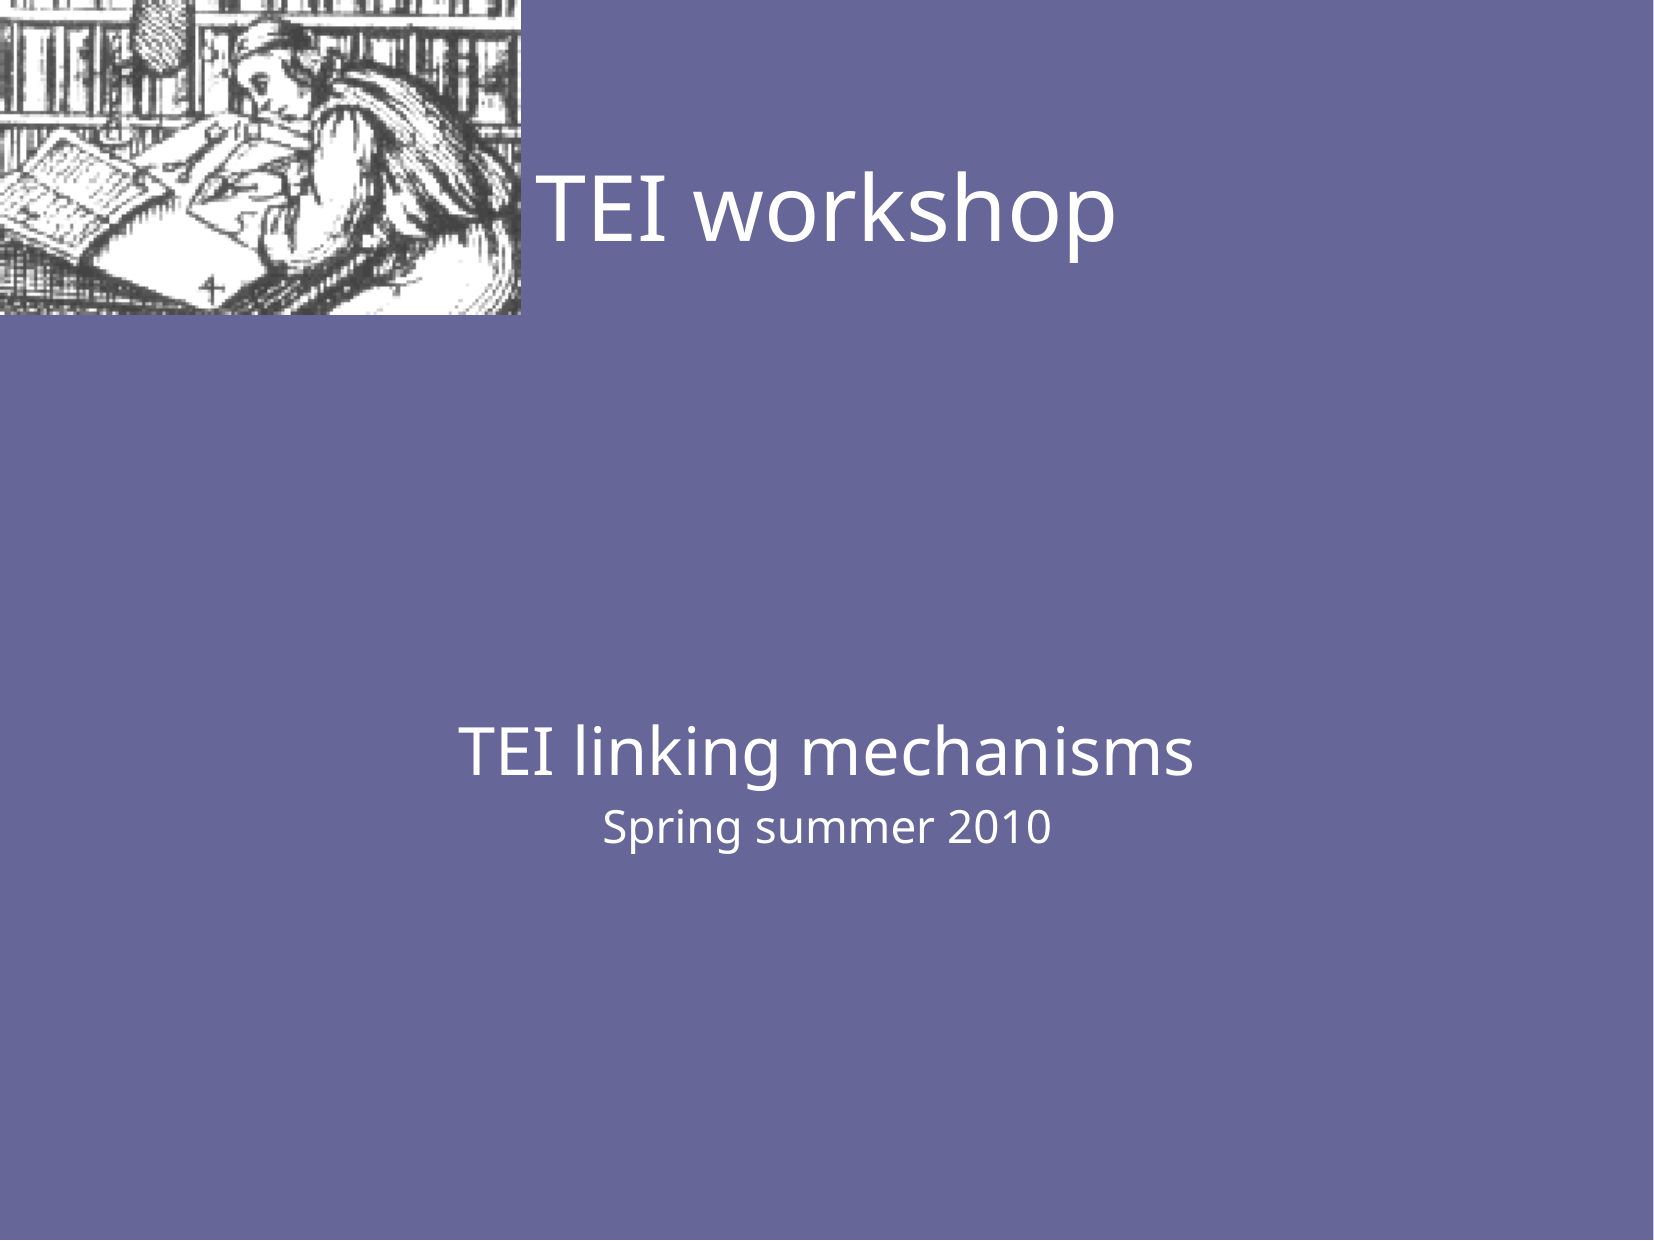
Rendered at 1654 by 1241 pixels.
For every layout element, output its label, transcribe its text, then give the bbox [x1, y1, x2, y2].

subtitle TEI linking mechanisms Spring summer 2010 [121, 344, 1534, 1127]
title TEI workshop [521, 102, 1534, 310]
picture [0, 0, 521, 315]
